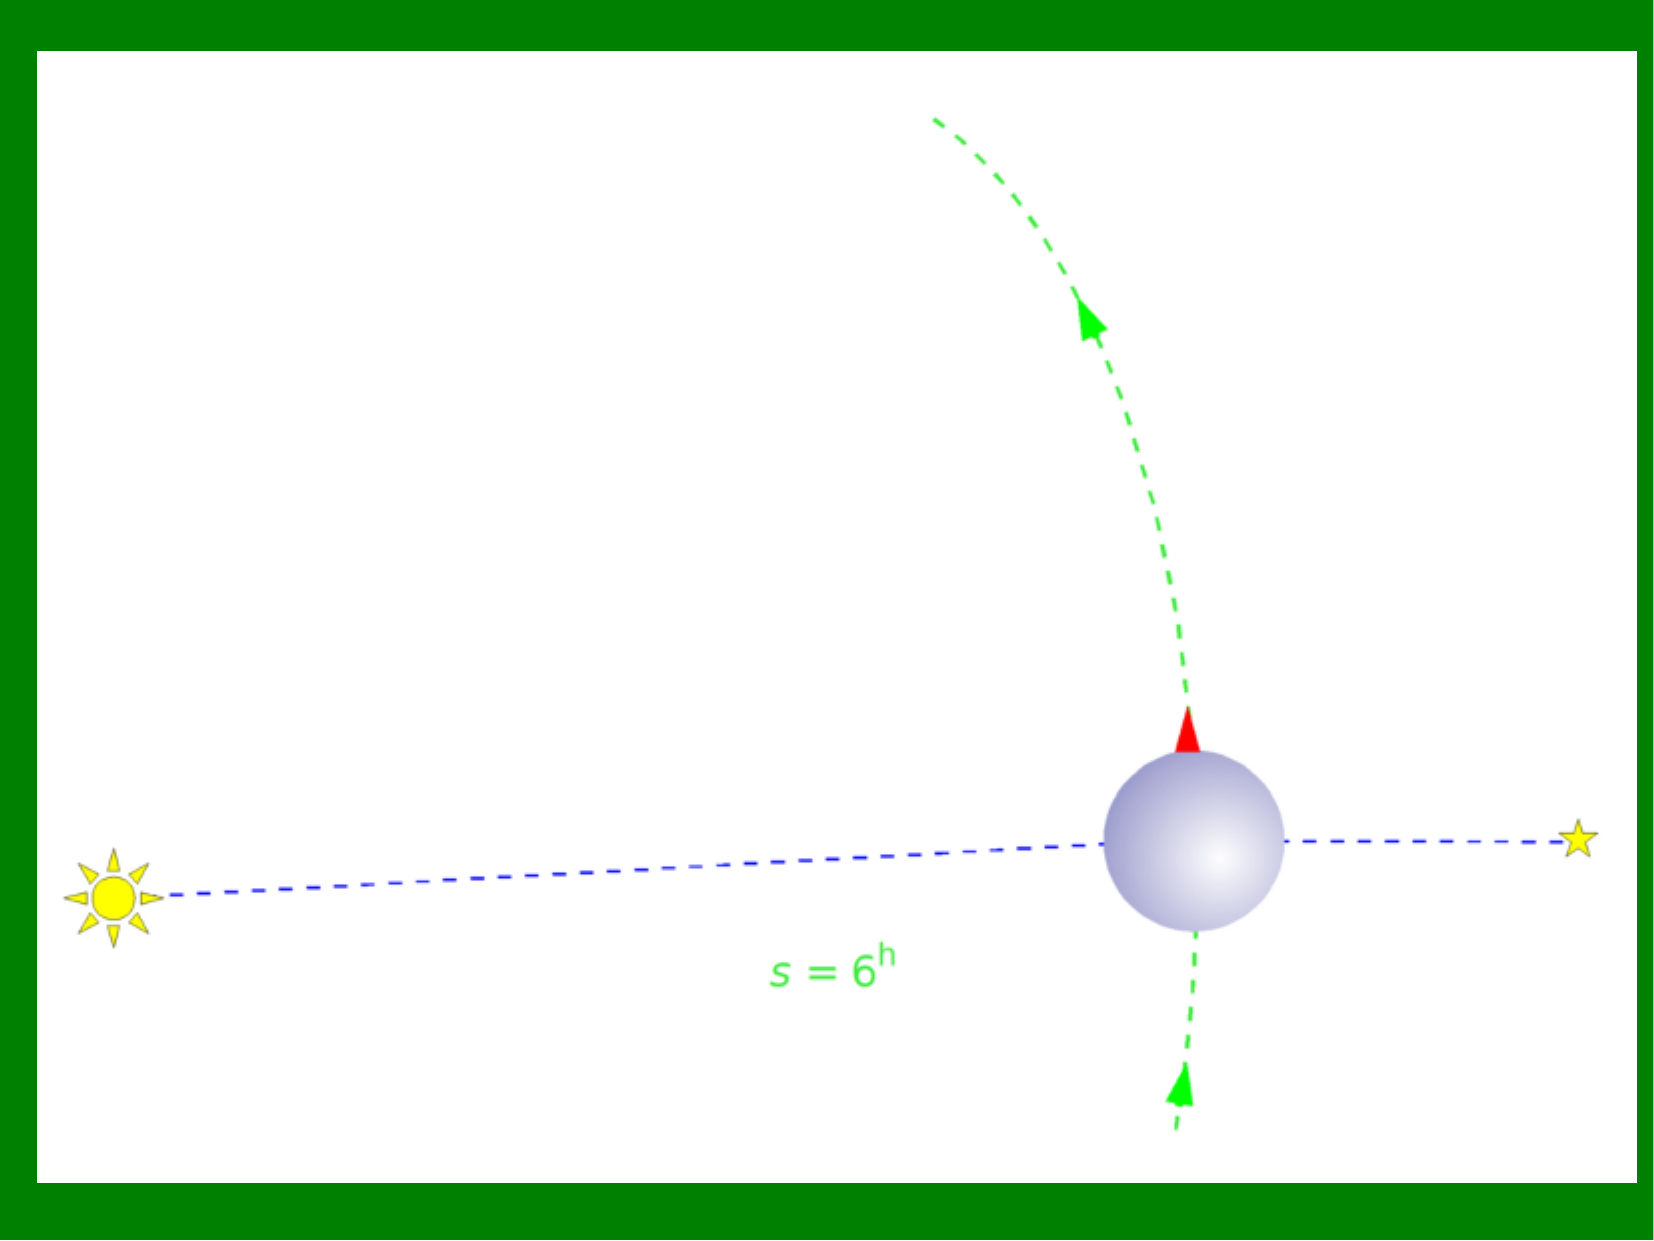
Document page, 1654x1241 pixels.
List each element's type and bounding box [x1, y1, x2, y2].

picture [37, 51, 1637, 1183]
